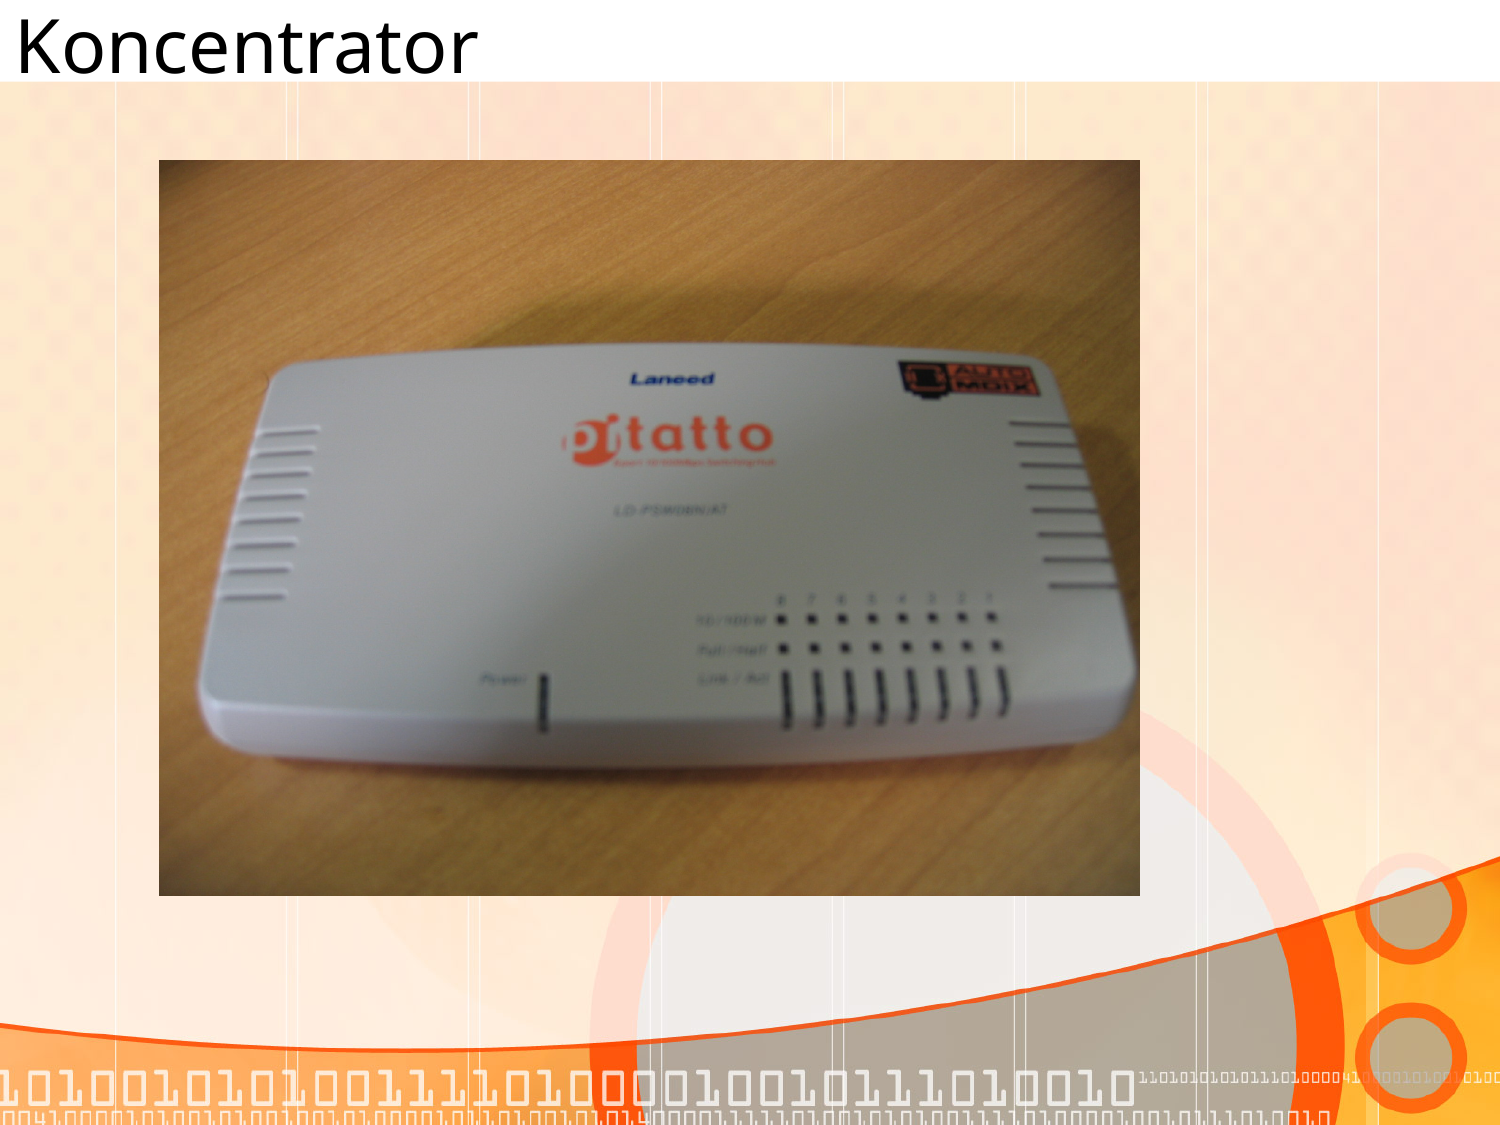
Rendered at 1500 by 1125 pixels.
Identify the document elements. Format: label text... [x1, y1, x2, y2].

text_box Koncentrator [0, 0, 1500, 100]
picture [0, 100, 1500, 1125]
